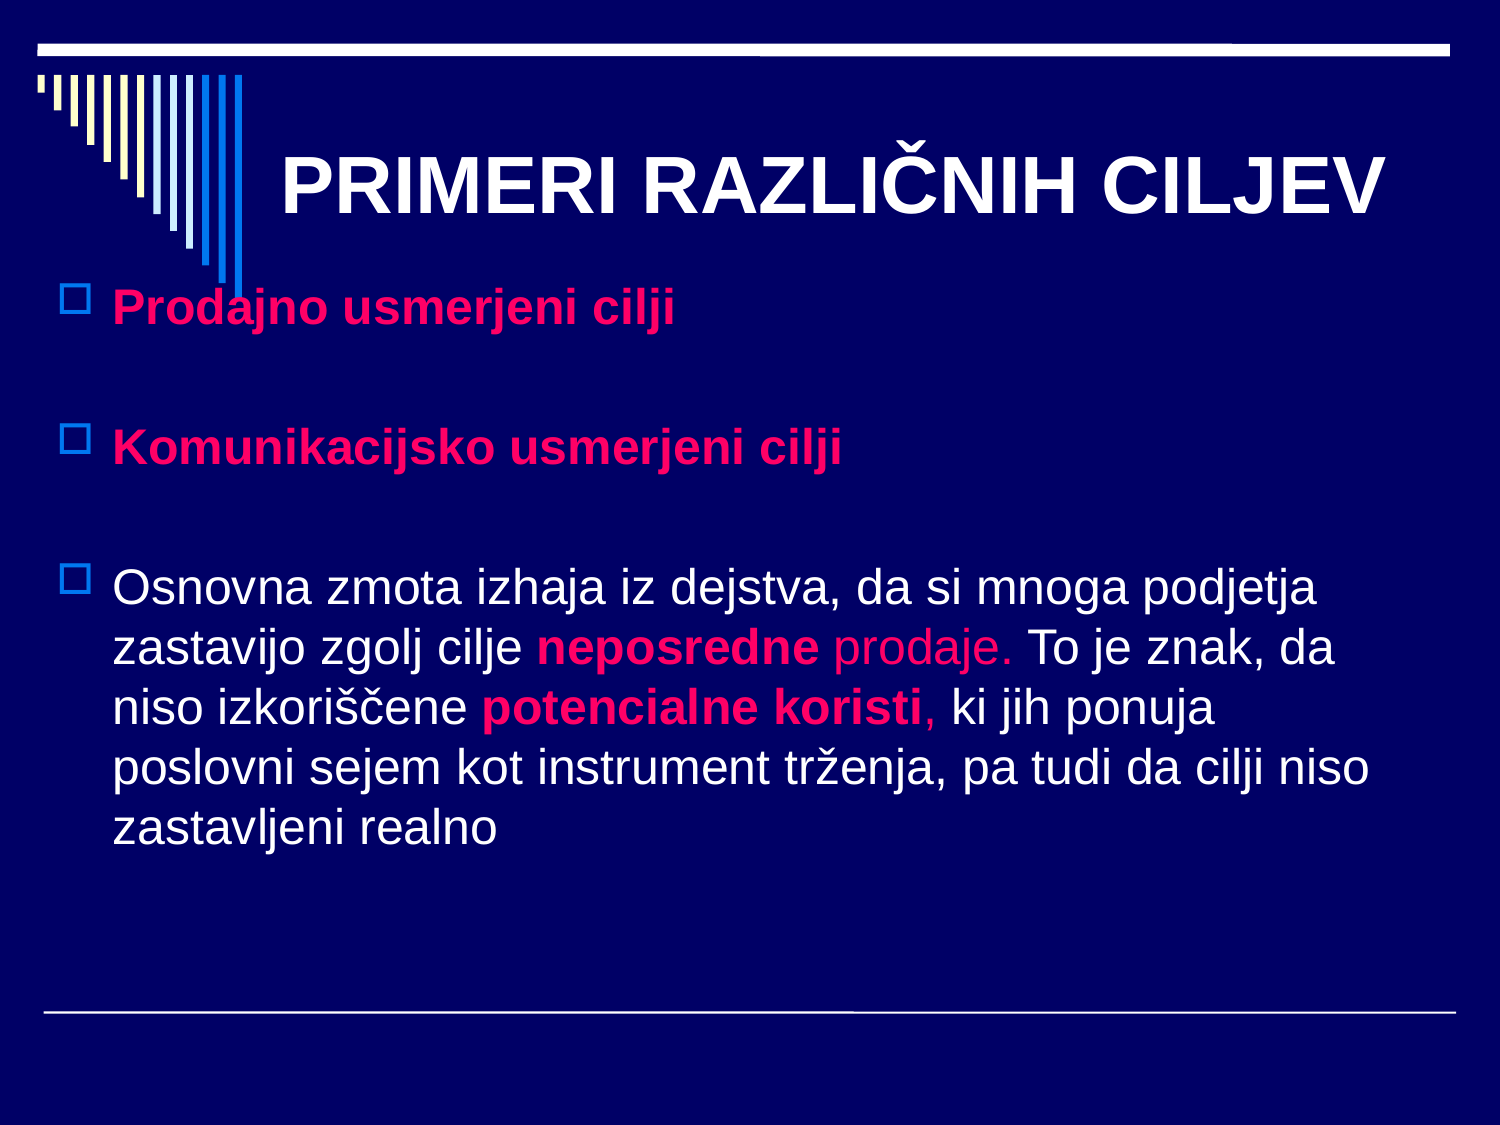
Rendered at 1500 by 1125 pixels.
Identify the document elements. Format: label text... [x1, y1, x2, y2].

title PRIMERI RAZLIČNIH CILJEV [265, 75, 1425, 267]
list Prodajno usmerjeni cilji Komunikacijsko usmerjeni cilji Osnovna zmota izhaja iz dejstva, da si mnoga podjetja zastavijo zgolj cilje neposredne prodaje. To je znak, da niso izkoriščene potencialne koristi, ki jih ponuja poslovni sejem kot instrument trženja, pa tudi da cilji niso zastavljeni realno [41, 267, 1425, 1071]
